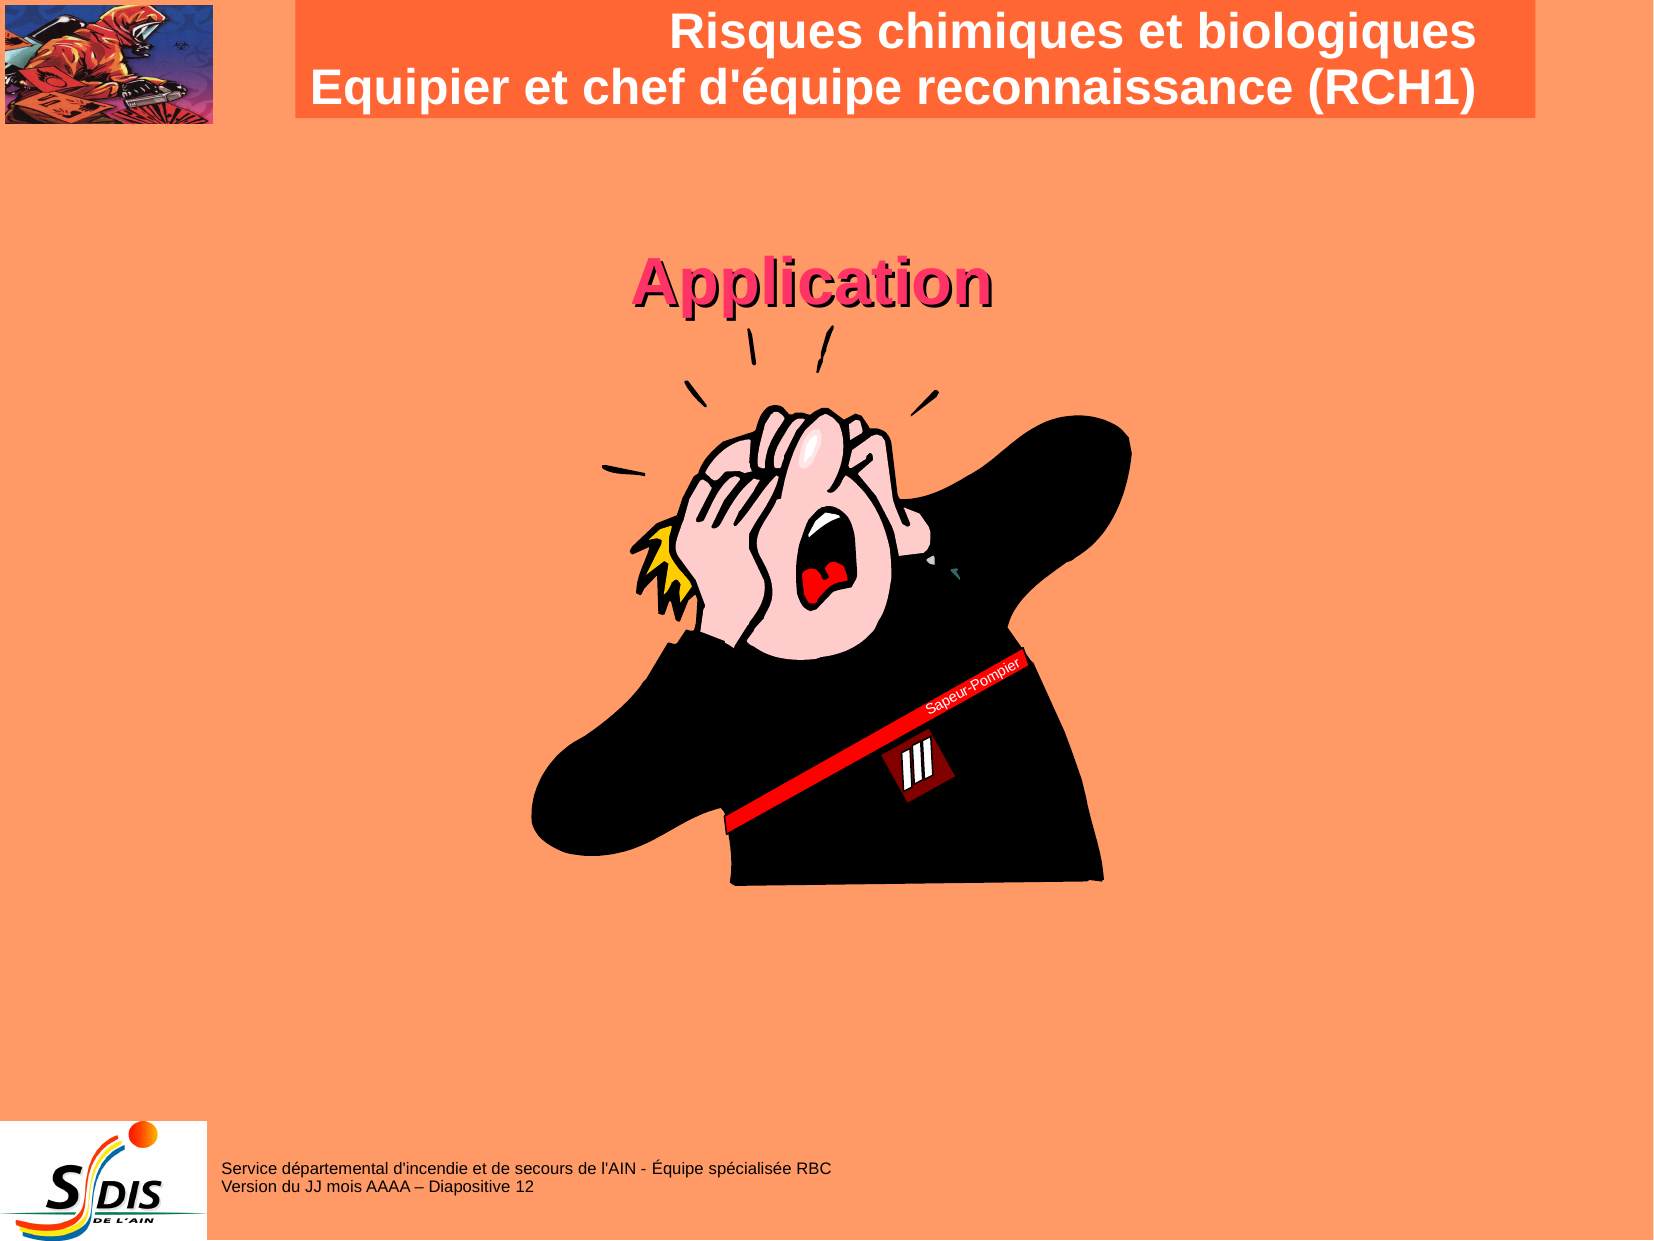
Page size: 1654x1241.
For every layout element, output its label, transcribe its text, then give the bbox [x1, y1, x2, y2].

text_box [531, 405, 1132, 886]
text_box Sapeur-Pompier [905, 640, 1040, 733]
text_box [816, 355, 825, 373]
text_box [601, 465, 646, 477]
picture [5, 5, 213, 124]
picture [0, 1121, 207, 1241]
text_box [684, 380, 707, 408]
text_box Application [118, 236, 1506, 355]
text_box [750, 355, 757, 366]
text_box [910, 390, 939, 417]
